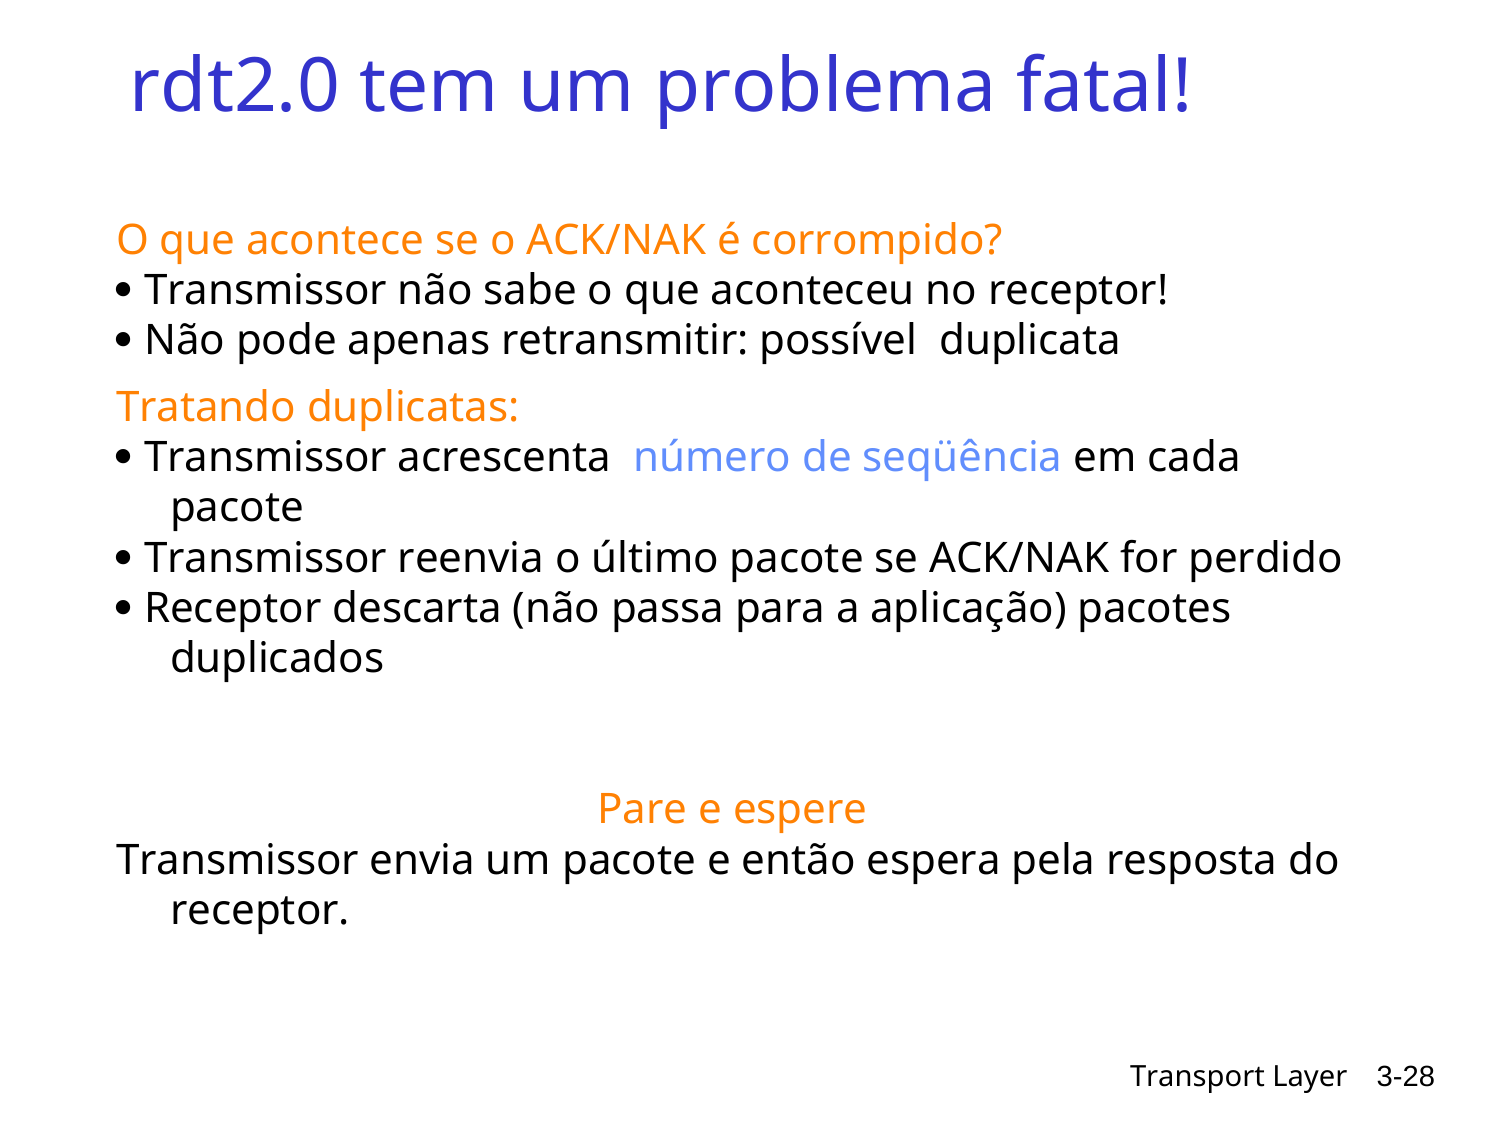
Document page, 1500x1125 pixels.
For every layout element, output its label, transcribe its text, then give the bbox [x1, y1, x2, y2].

text_box Transport Layer [887, 1050, 1339, 1125]
list O que acontece se o ACK/NAK é corrompido?  Transmissor não sabe o que aconteceu no receptor!  Não pode apenas retransmitir: possível duplicata Tratando duplicatas:  Transmissor acrescenta número de seqüência em cada pacote  Transmissor reenvia o último pacote se ACK/NAK for perdido  Receptor descarta (não passa para a aplicação) pacotes duplicados Pare e espere Transmissor envia um pacote e então espera pela resposta do receptor. [100, 204, 1364, 982]
text_box rdt2.0 tem um problema fatal! [115, 28, 1500, 154]
text_box 3-<número> [1339, 1050, 1451, 1125]
